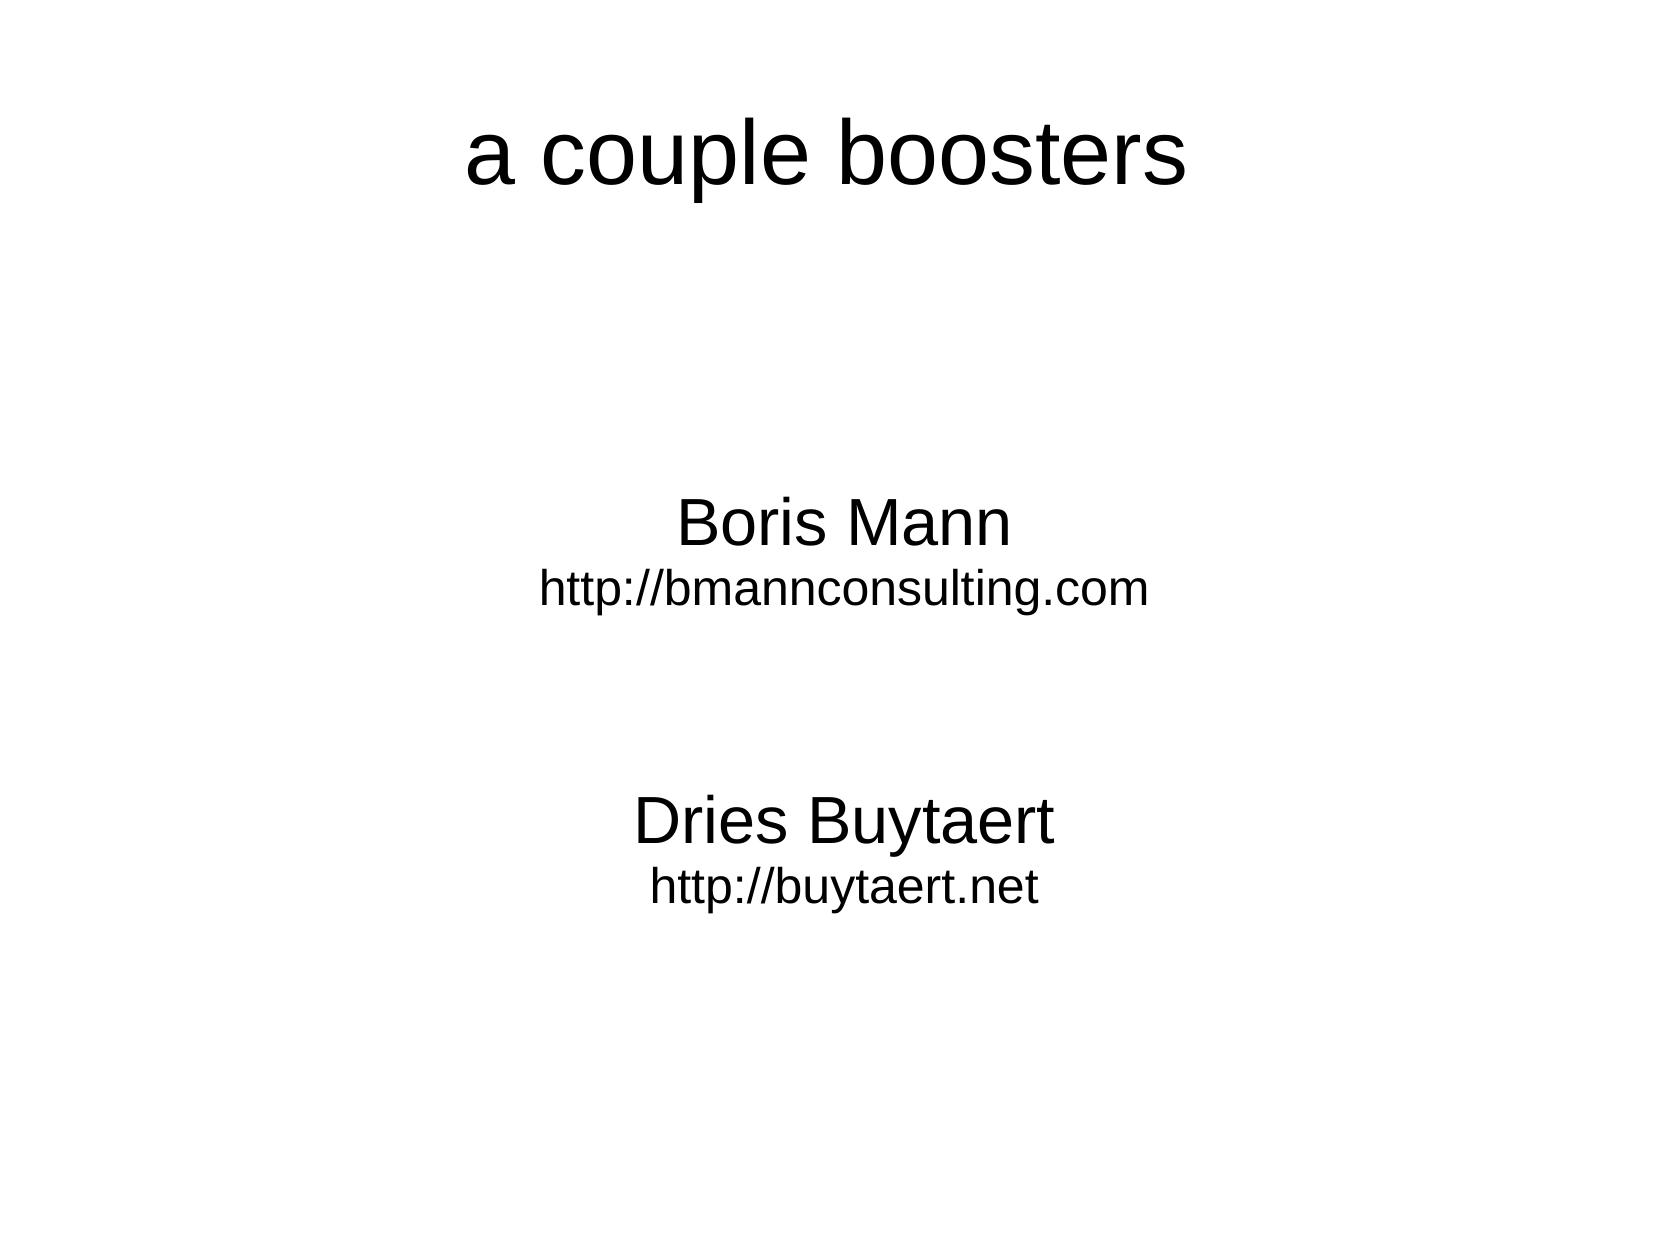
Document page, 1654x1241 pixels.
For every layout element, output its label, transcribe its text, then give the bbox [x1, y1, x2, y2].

title a couple boosters [82, 56, 1571, 250]
subtitle Boris Mann http://bmannconsulting.com Dries Buytaert http://buytaert.net [82, 297, 1571, 1102]
